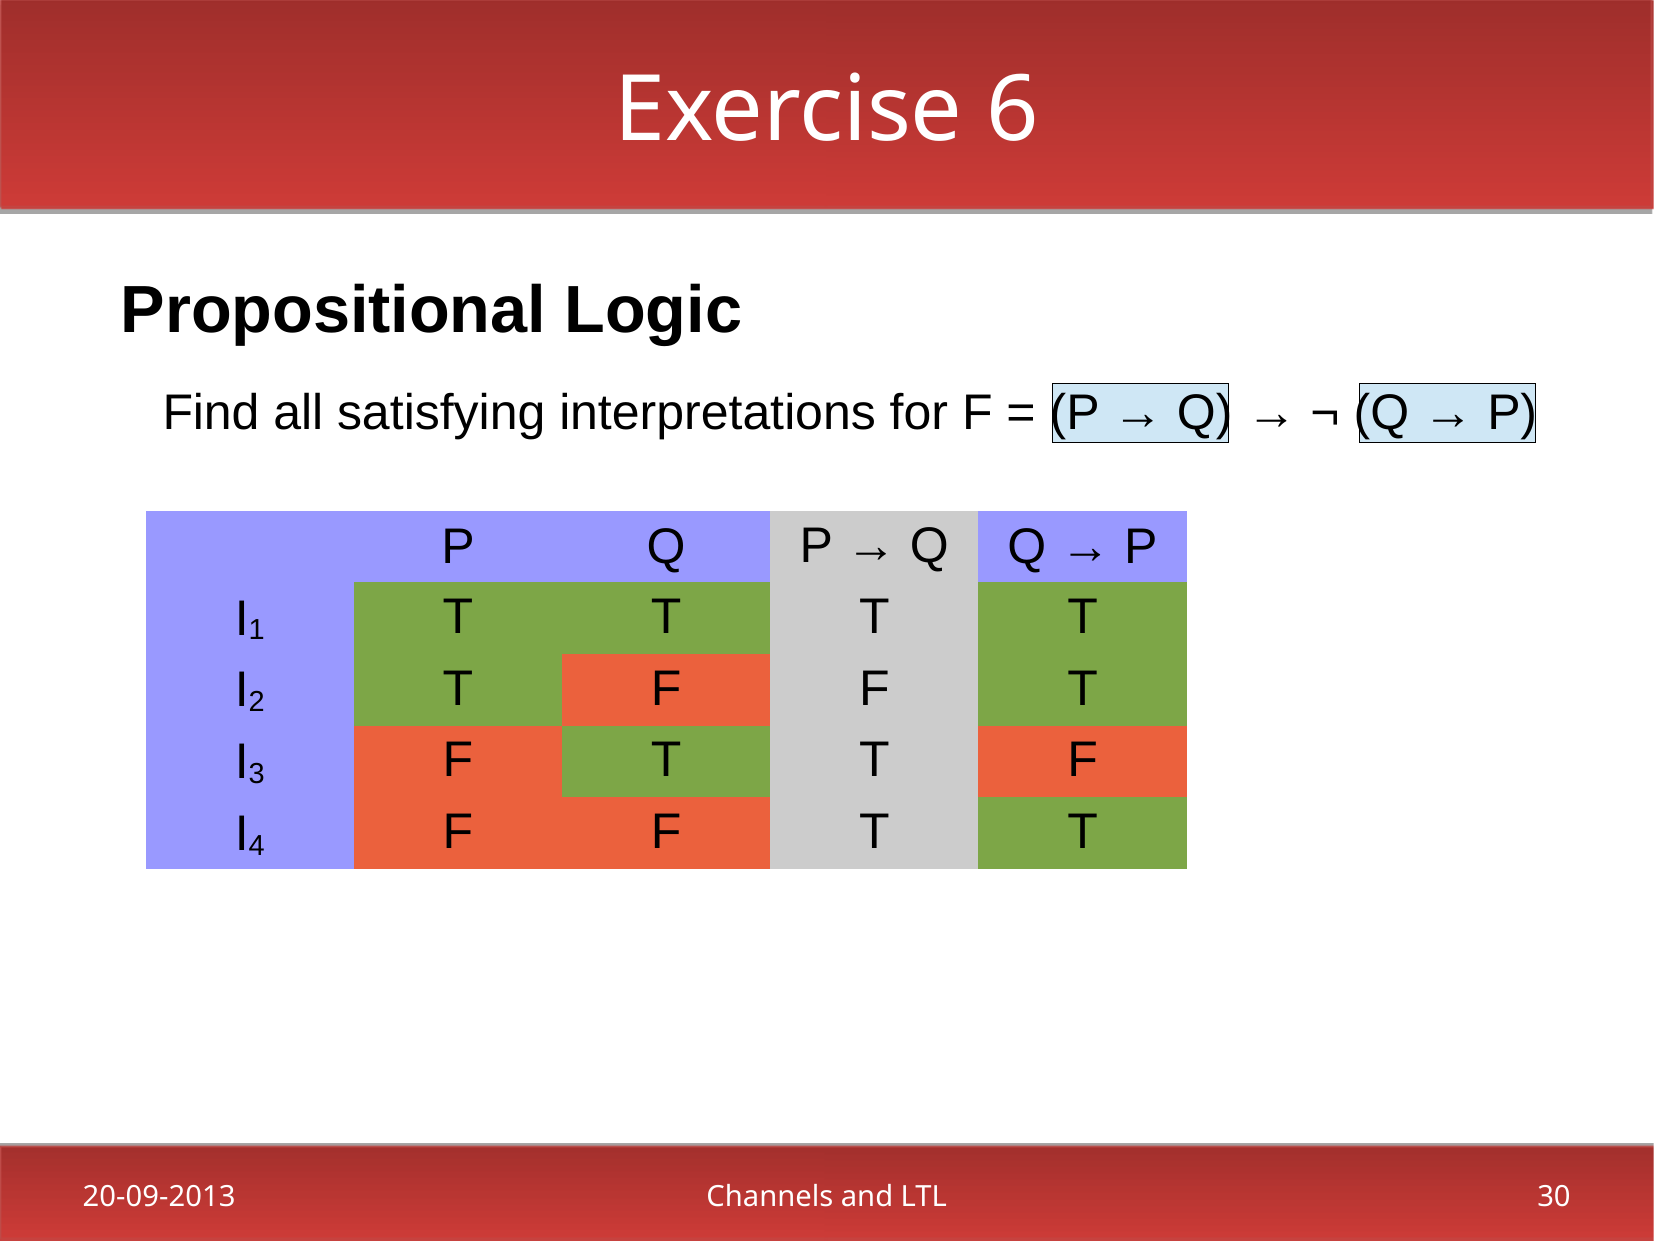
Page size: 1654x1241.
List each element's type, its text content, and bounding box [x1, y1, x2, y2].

table_cell T [978, 797, 1187, 869]
picture [0, 0, 1654, 214]
table_header P → Q [770, 511, 978, 582]
table_cell F [978, 726, 1187, 797]
text_box Find all satisfying interpretations for F = (P → Q) → ¬ (Q → P) [147, 377, 1554, 448]
table_cell F [770, 654, 978, 726]
table_cell F [562, 654, 770, 726]
table_cell T [354, 582, 562, 654]
table_cell I2 [146, 654, 354, 726]
title Exercise 6 [59, 31, 1595, 178]
table_cell I1 [146, 582, 354, 654]
table_header P [354, 511, 562, 582]
table_cell T [562, 582, 770, 654]
table_cell T [770, 582, 978, 654]
table_header Q → P [978, 511, 1187, 582]
picture [0, 1143, 1654, 1241]
table_cell F [354, 726, 562, 797]
table_cell F [354, 797, 562, 869]
table_cell T [770, 797, 978, 869]
table_cell I3 [146, 726, 354, 797]
table_cell T [770, 726, 978, 797]
text_box Propositional Logic [105, 264, 759, 354]
table_cell F [562, 797, 770, 869]
table_cell I4 [146, 797, 354, 869]
table_cell T [978, 582, 1187, 654]
table_cell T [354, 654, 562, 726]
table_header [146, 511, 354, 582]
table_header Q [562, 511, 770, 582]
table_cell T [562, 726, 770, 797]
table_cell T [978, 654, 1187, 726]
